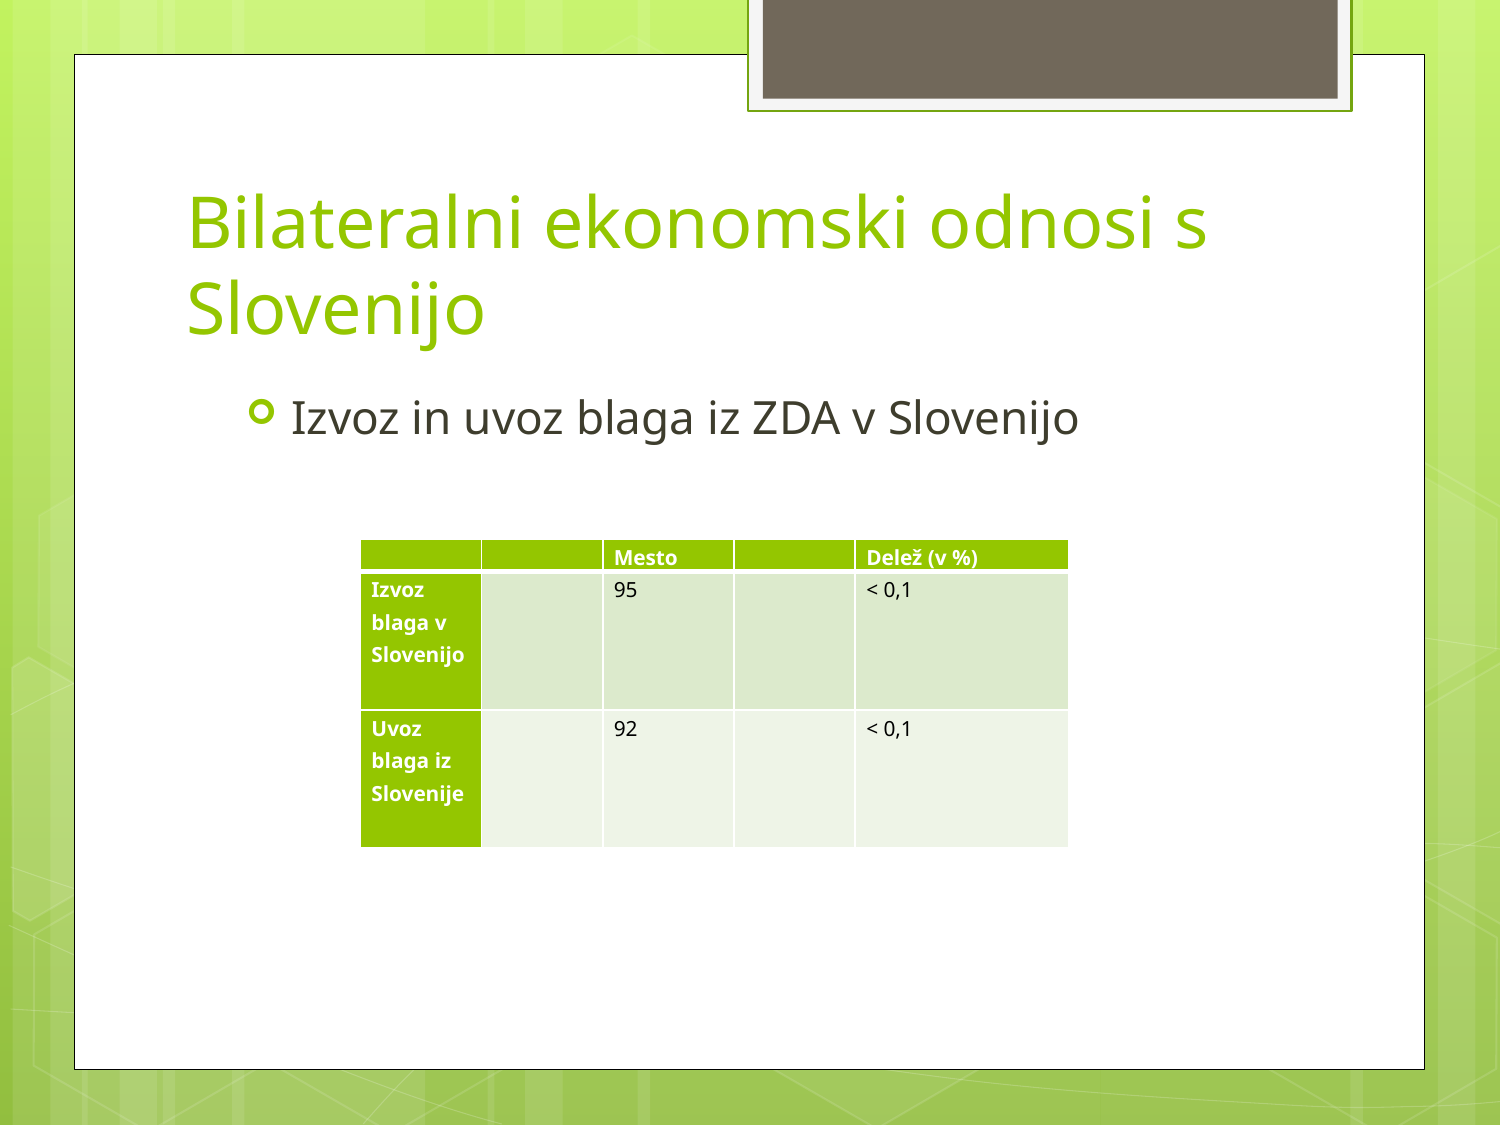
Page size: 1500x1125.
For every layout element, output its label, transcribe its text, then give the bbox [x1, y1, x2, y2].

table_cell < 0,1 [856, 574, 1068, 709]
table_cell [482, 711, 602, 847]
table_header Delež (v %) [856, 540, 1068, 569]
table_cell Izvoz blaga v Slovenijo [361, 574, 481, 709]
table_header [361, 540, 481, 569]
table_cell < 0,1 [856, 711, 1068, 847]
table_cell [482, 574, 602, 709]
table_cell [735, 711, 854, 847]
table_cell Uvoz blaga iz Slovenije [361, 711, 481, 847]
table_cell 92 [604, 711, 733, 847]
table_header Mesto [604, 540, 733, 569]
table_cell 95 [604, 574, 733, 709]
list Izvoz in uvoz blaga iz ZDA v Slovenijo [171, 381, 1283, 957]
table_header [735, 540, 854, 569]
table_header [482, 540, 602, 569]
table_cell [735, 574, 854, 709]
title Bilateralni ekonomski odnosi s Slovenijo [171, 168, 1324, 356]
